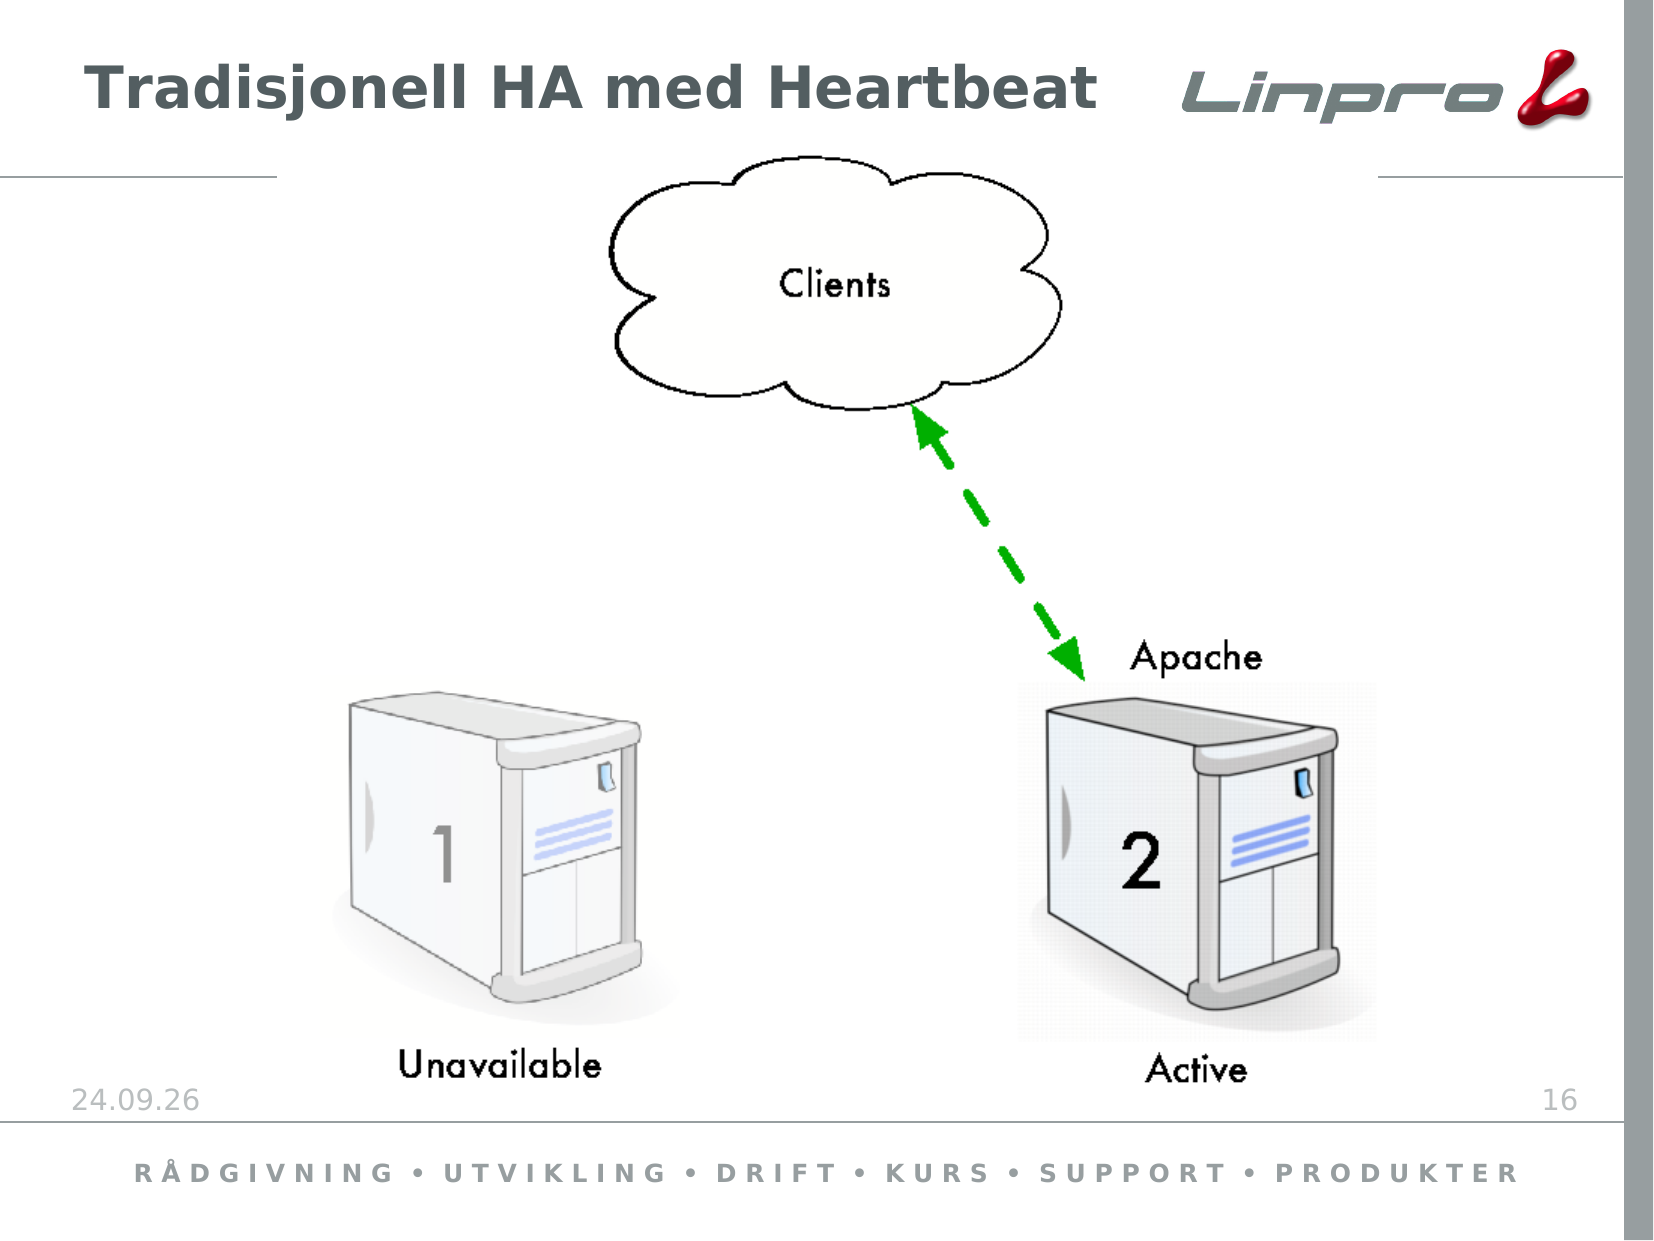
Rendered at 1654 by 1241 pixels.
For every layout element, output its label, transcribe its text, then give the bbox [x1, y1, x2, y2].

picture [277, 147, 1378, 1096]
title Tradisjonell HA med Heartbeat [84, 49, 1573, 128]
picture [1181, 47, 1595, 133]
